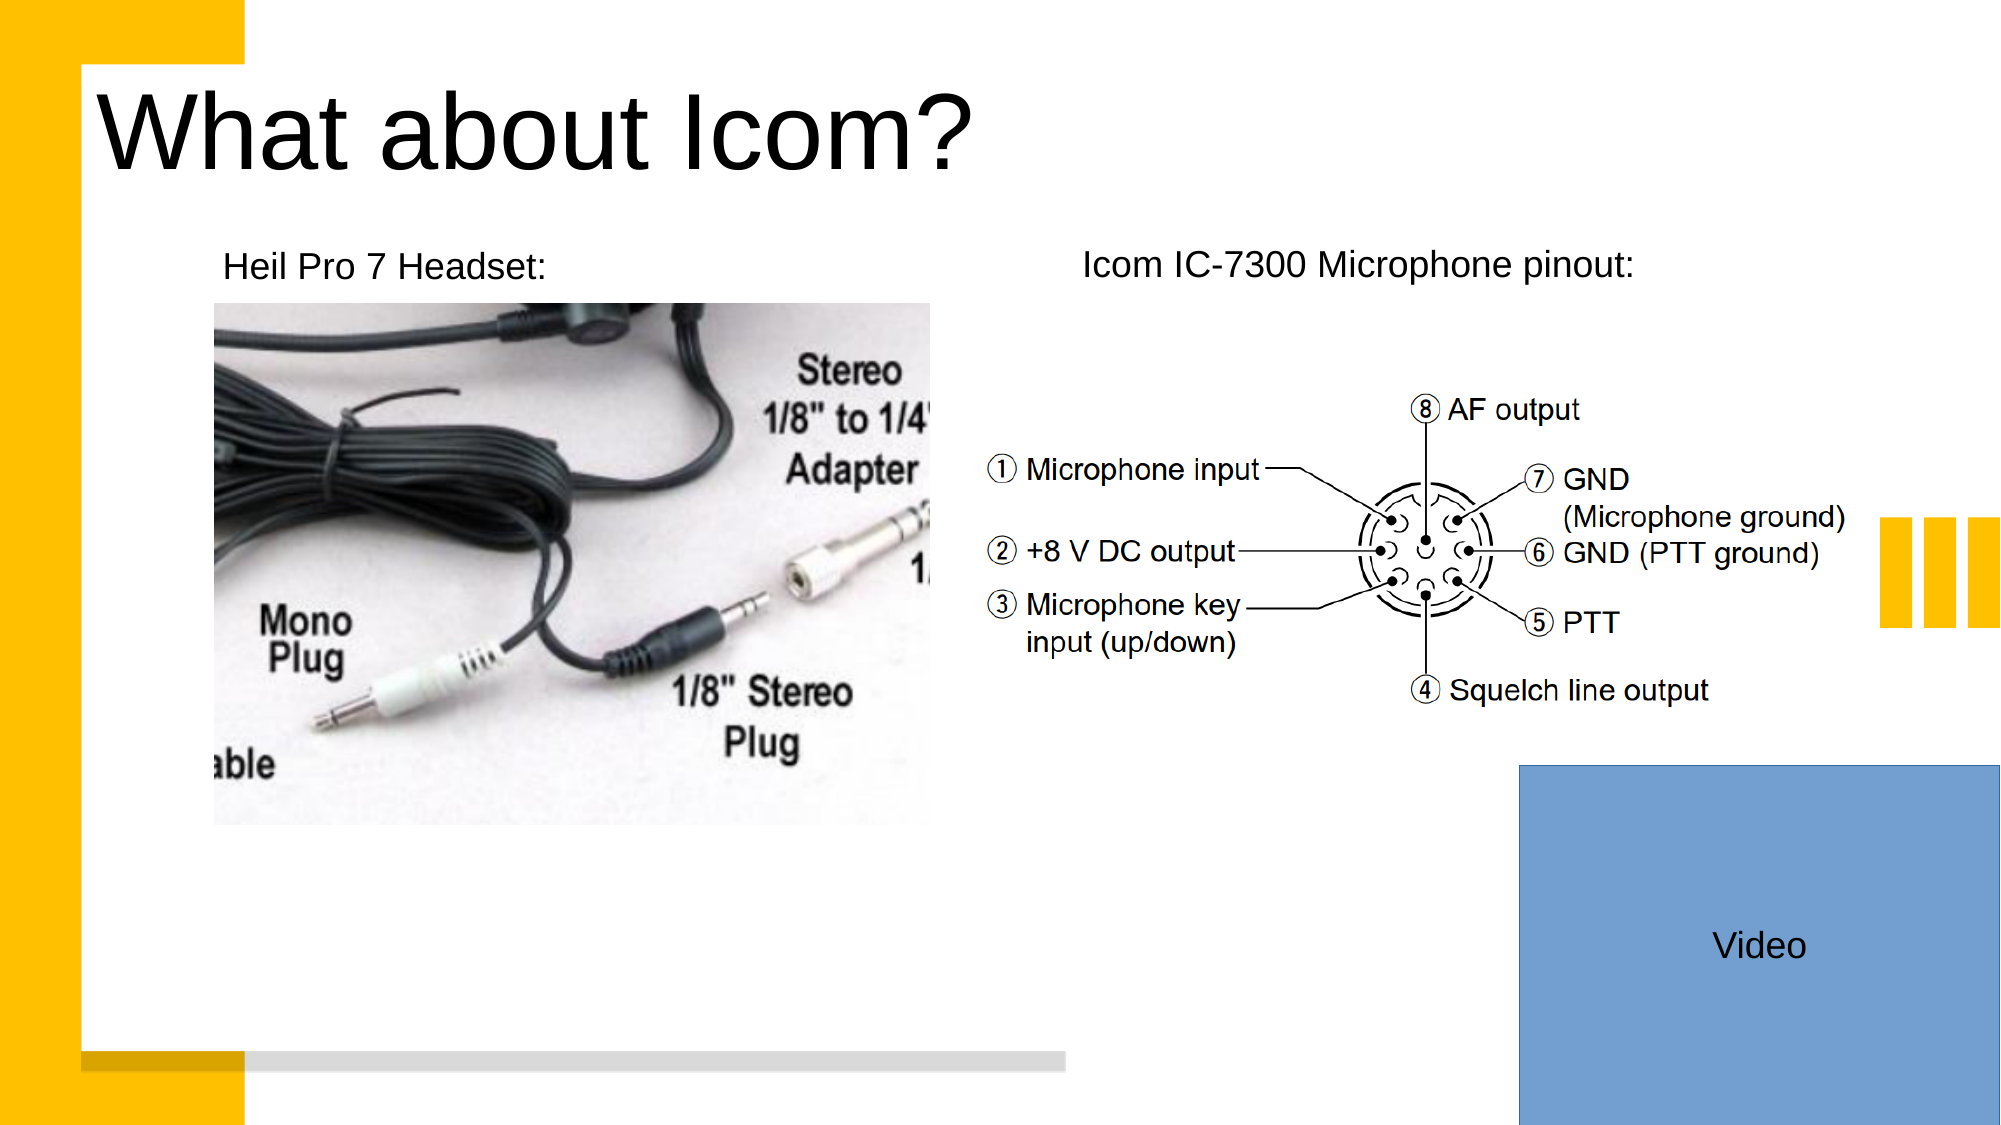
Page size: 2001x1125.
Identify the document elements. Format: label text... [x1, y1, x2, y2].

text_box Video [1519, 765, 2000, 1125]
text_box What about Icom? [81, 64, 1921, 201]
text_box Heil Pro 7 Headset: [207, 238, 563, 296]
text_box [0, 0, 2000, 1125]
text_box Icom IC-7300 Microphone pinout: [1067, 236, 1651, 294]
picture [214, 303, 931, 826]
picture [975, 374, 1866, 721]
